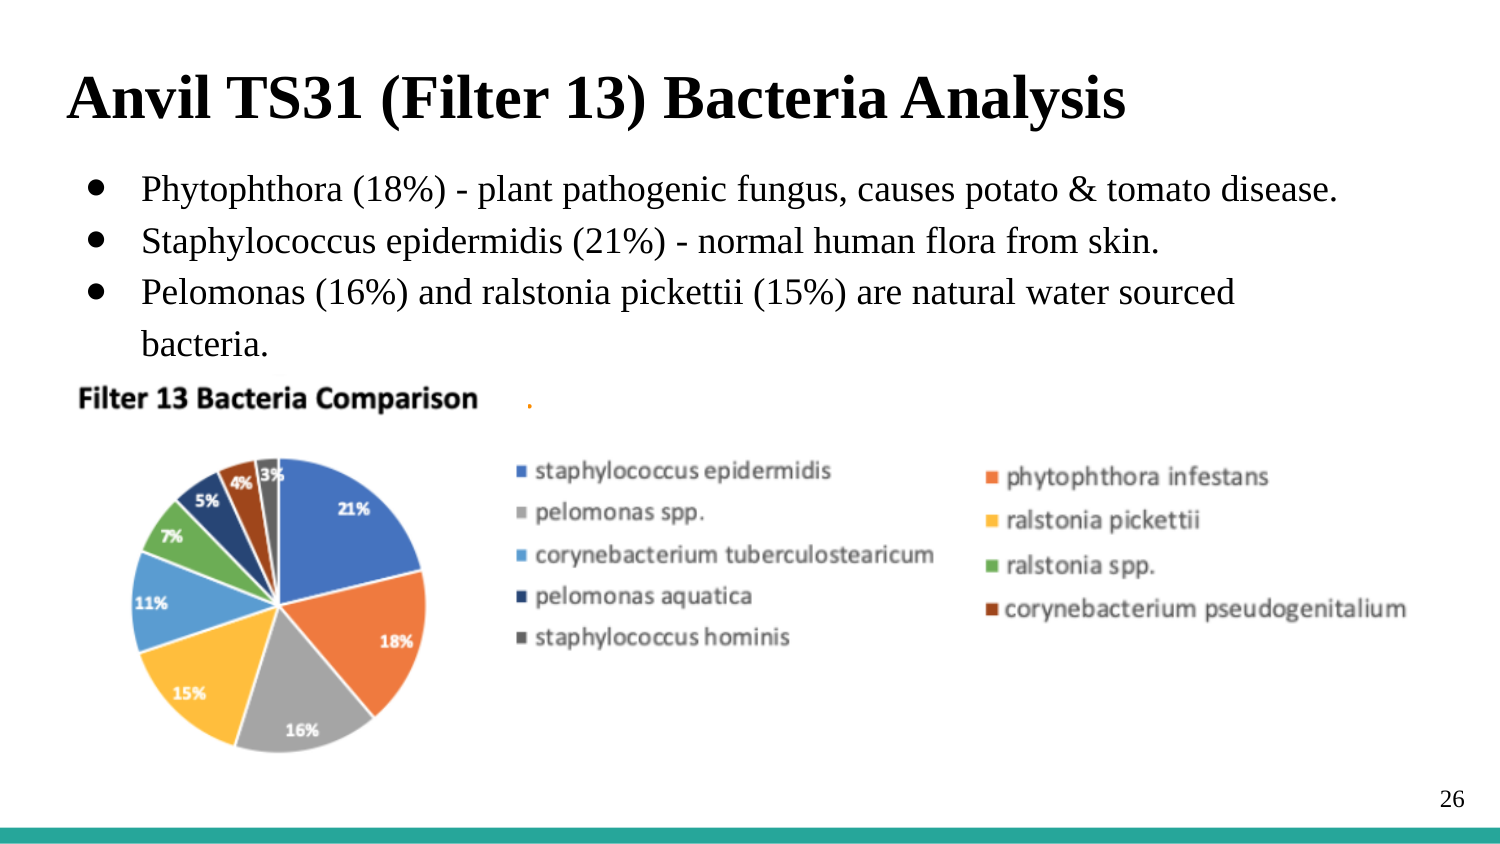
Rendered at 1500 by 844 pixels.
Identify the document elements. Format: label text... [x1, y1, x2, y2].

picture [51, 373, 943, 765]
list Phytophthora (18%) - plant pathogenic fungus, causes potato & tomato disease. Staphylococcus epidermidis (21%) - normal human flora from skin. Pelomonas (16%) and ralstonia pickettii (15%) are natural water sourced bacteria. Total sample time: 1.0 hr. [51, 142, 1390, 700]
title Anvil TS31 (Filter 13) Bacteria Analysis [51, 41, 1449, 143]
slide_number <number> [1389, 764, 1480, 830]
picture [978, 454, 1436, 647]
